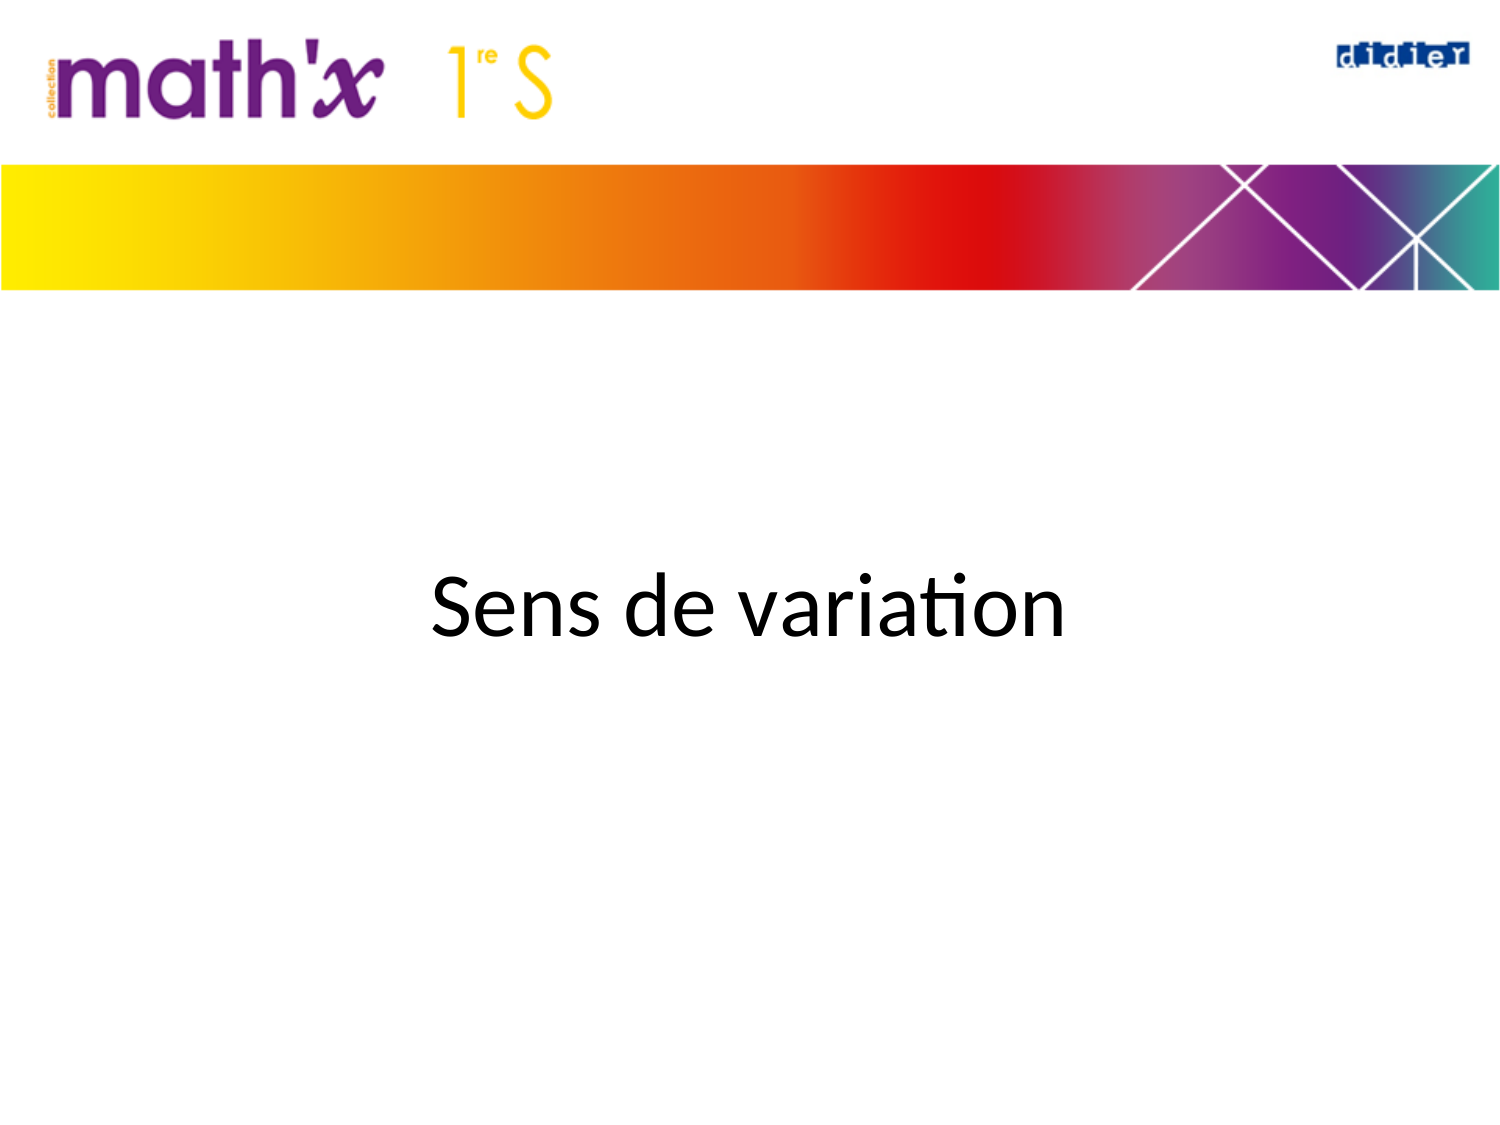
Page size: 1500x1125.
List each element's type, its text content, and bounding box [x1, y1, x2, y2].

picture [0, 0, 1500, 292]
title Sens de variation [112, 479, 1388, 721]
